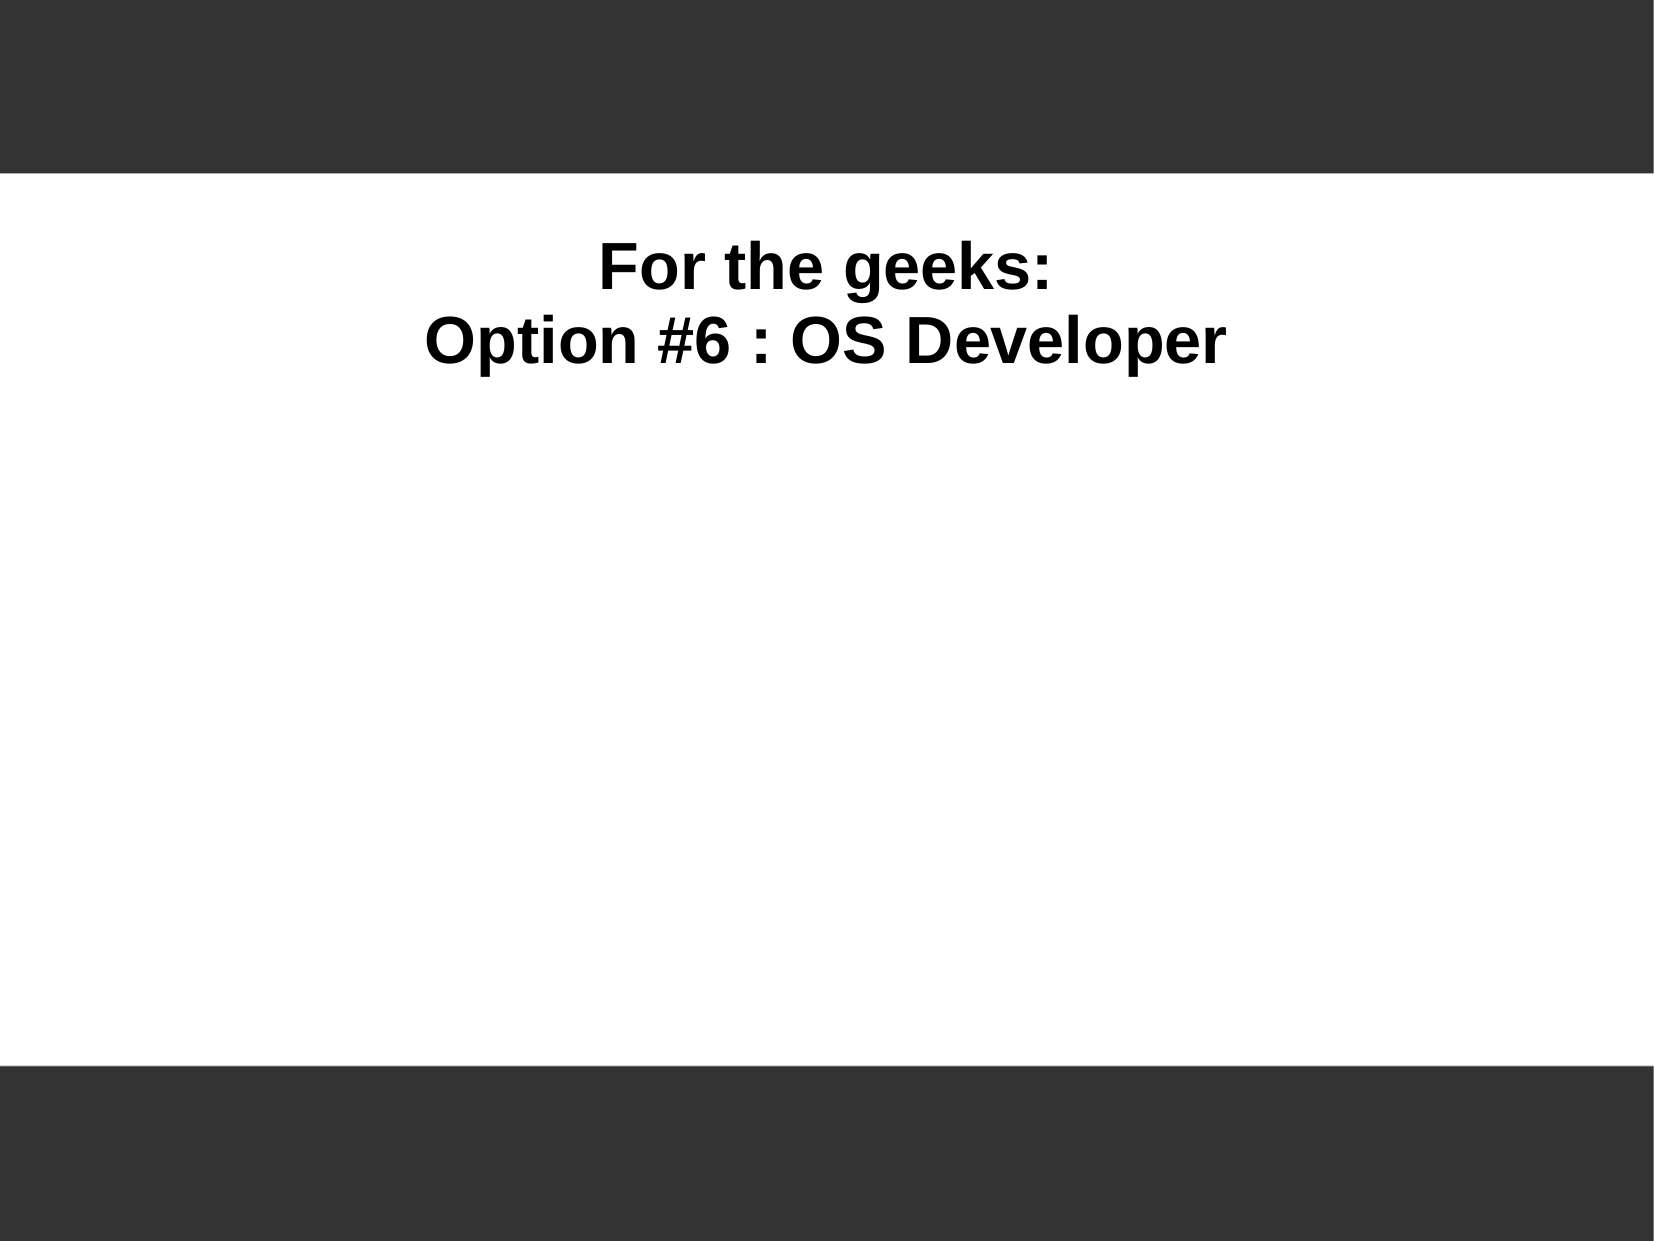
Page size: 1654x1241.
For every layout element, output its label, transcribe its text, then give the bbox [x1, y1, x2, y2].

subtitle For the geeks: Option #6 : OS Developer [29, 36, 1625, 1027]
picture [0, 0, 1654, 1241]
